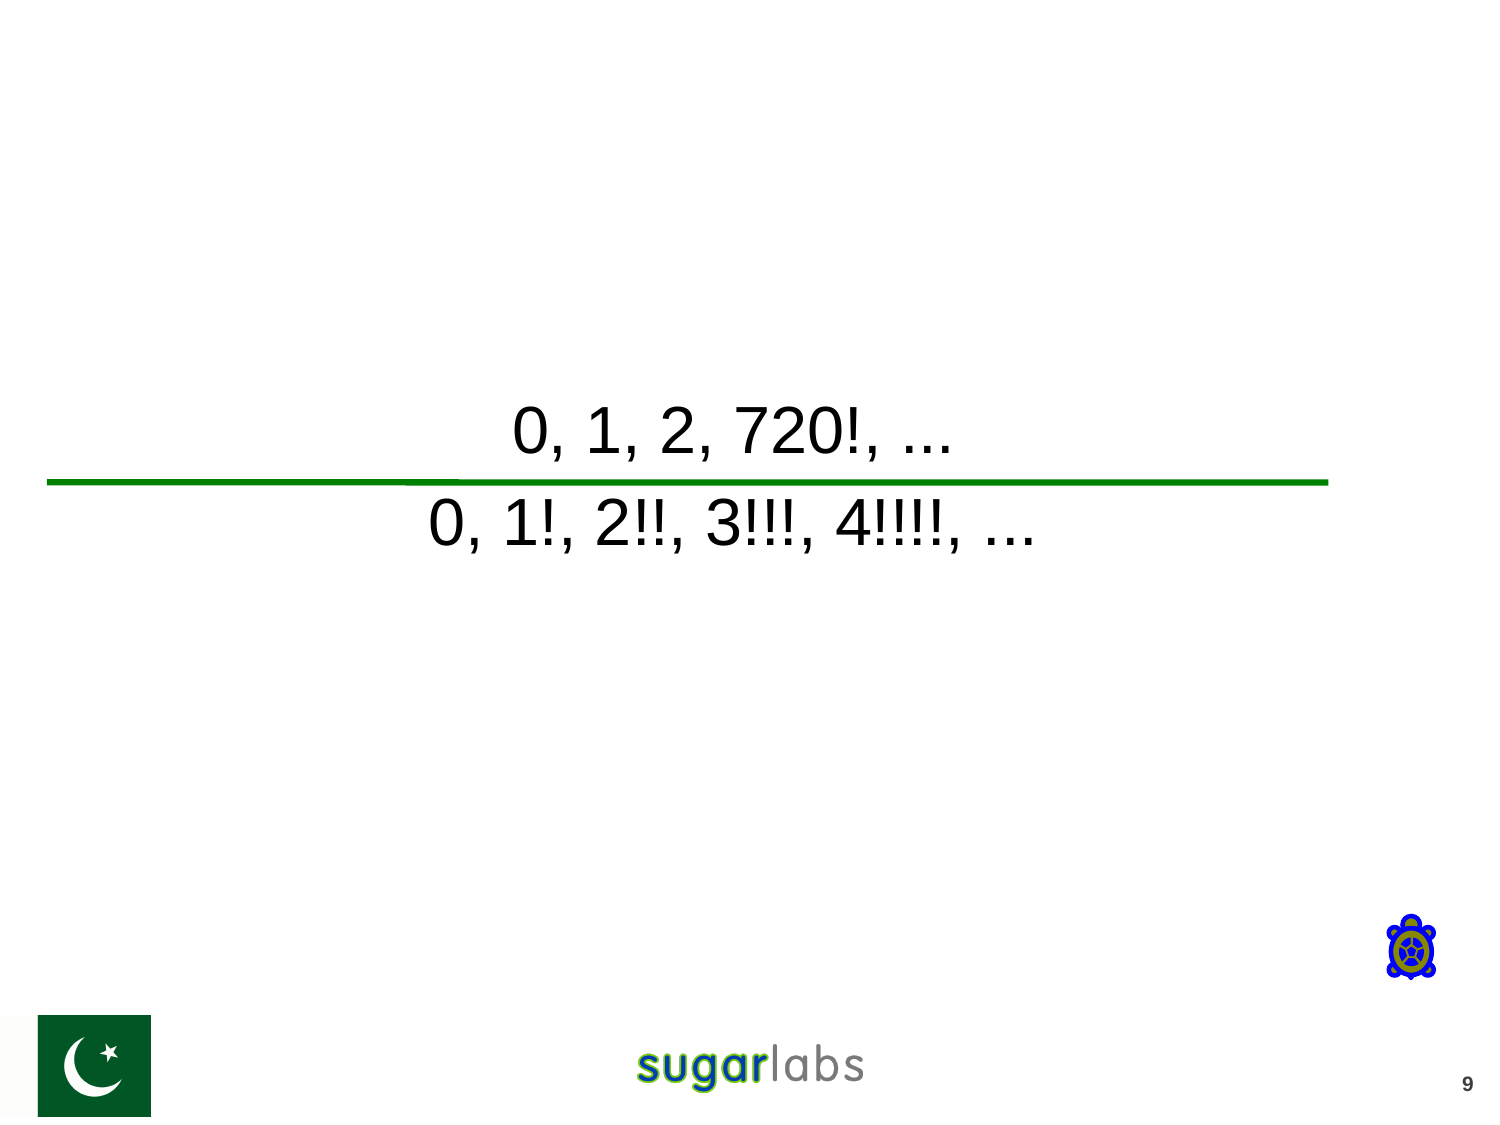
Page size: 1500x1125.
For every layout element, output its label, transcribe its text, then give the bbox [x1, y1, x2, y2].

subtitle 0, 1, 2, 720!, ... 0, 1!, 2!!, 3!!!, 4!!!!, ... [59, 234, 1409, 810]
picture [0, 1015, 151, 1117]
picture [637, 1044, 863, 1093]
picture [1375, 911, 1448, 984]
